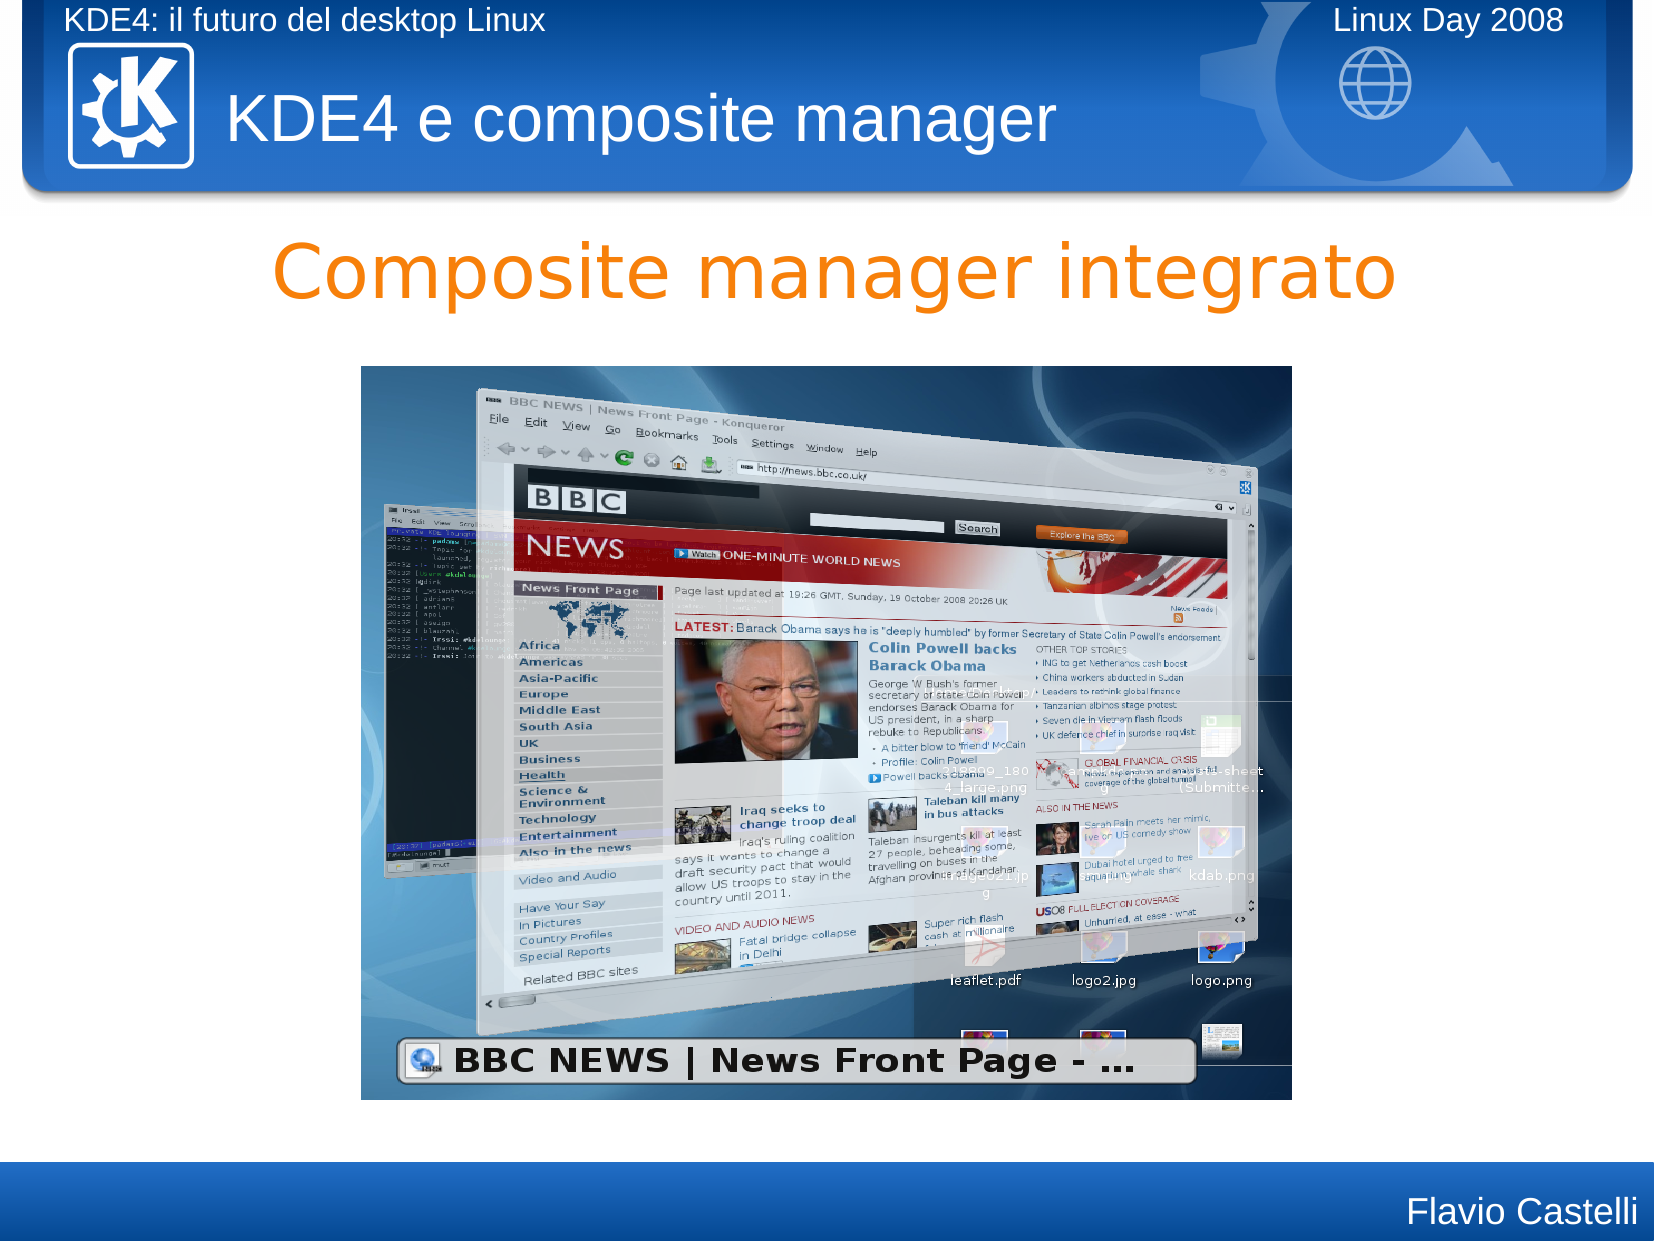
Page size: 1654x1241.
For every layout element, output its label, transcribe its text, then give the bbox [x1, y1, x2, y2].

title KDE4 e composite manager [225, 49, 1571, 188]
picture [361, 366, 1292, 1100]
list Composite manager integrato [82, 242, 1571, 356]
picture [0, 0, 1652, 216]
